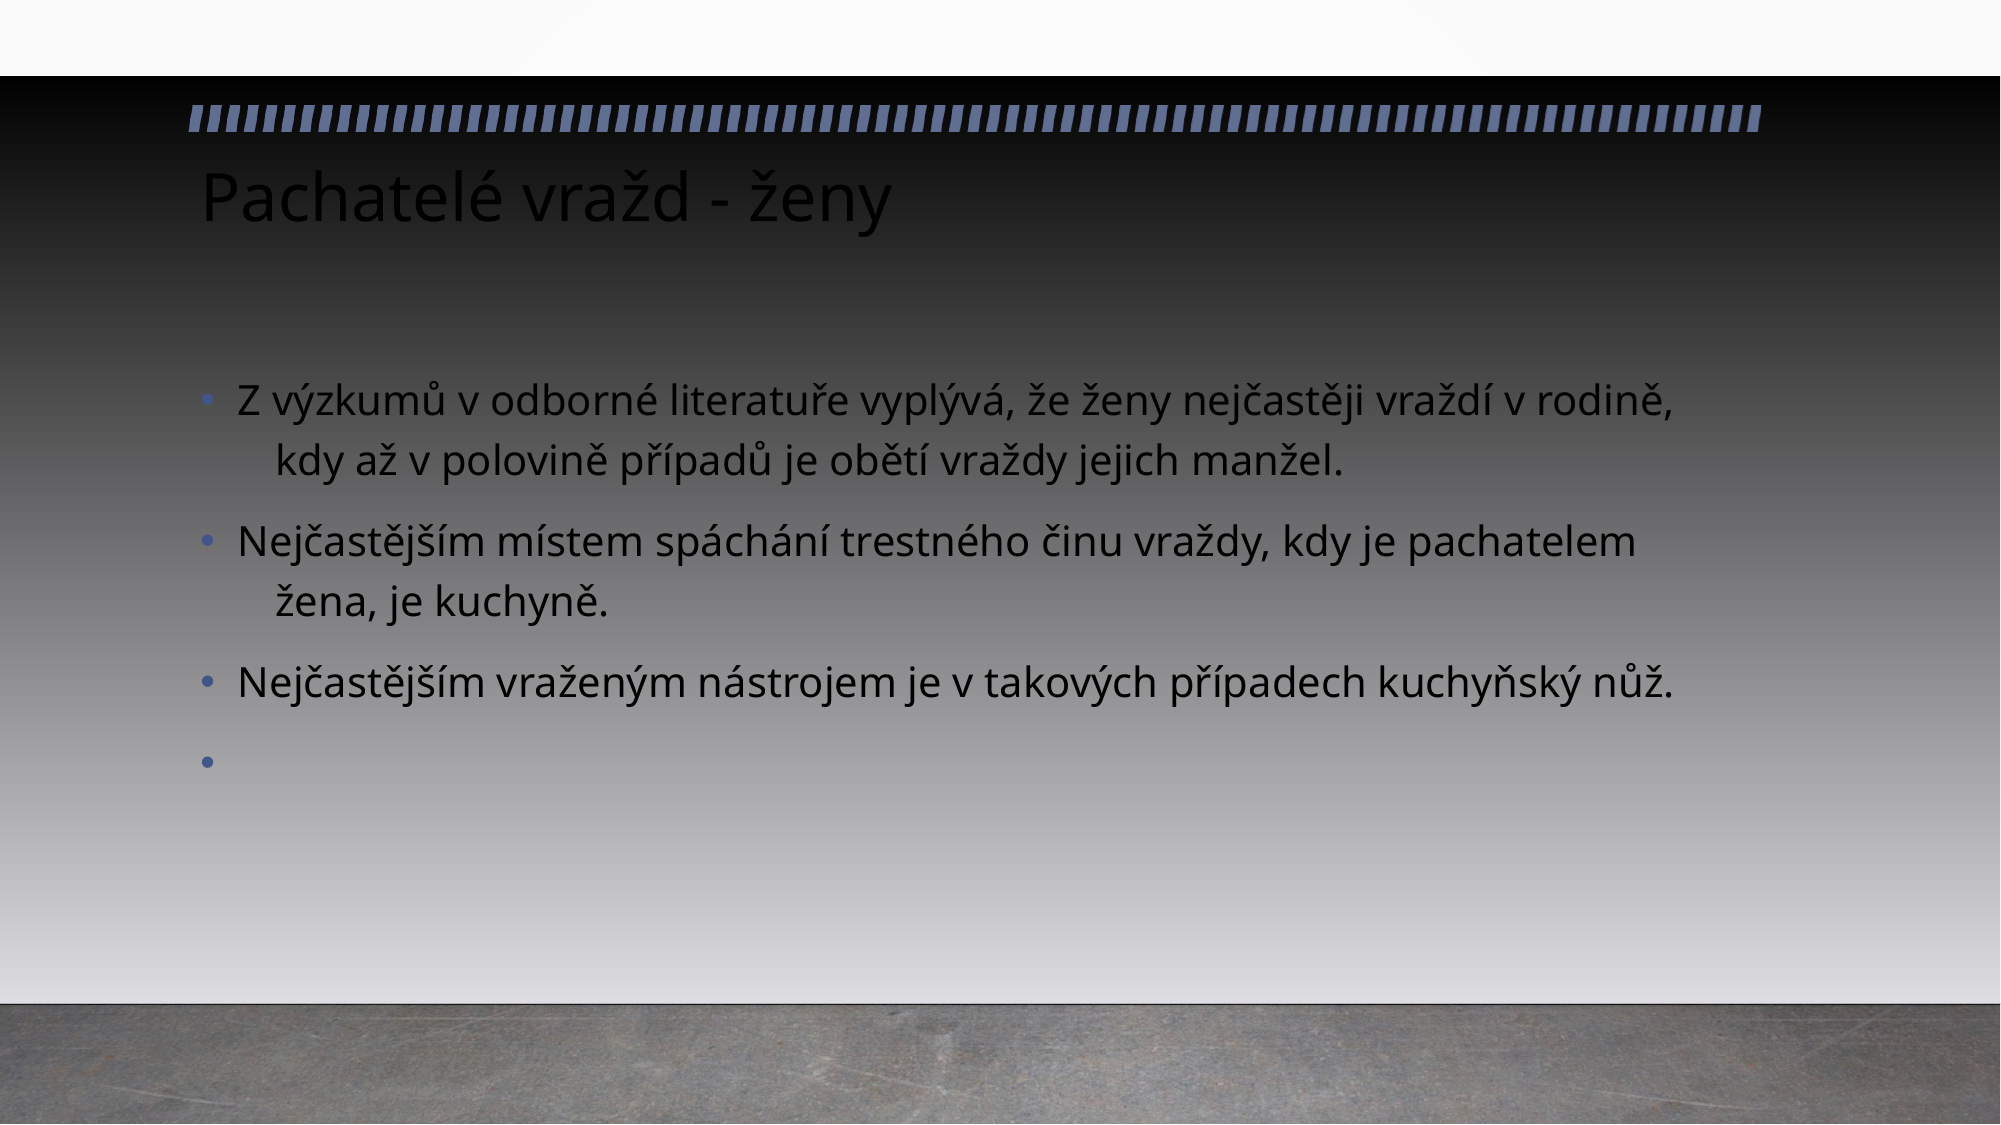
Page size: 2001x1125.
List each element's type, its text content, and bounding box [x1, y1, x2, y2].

title Pachatelé vražd - ženy [185, 156, 1761, 329]
list Z výzkumů v odborné literatuře vyplývá, že ženy nejčastěji vraždí v rodině, kdy až v polovině případů je obětí vraždy jejich manžel. Nejčastějším místem spáchání trestného činu vraždy, kdy je pachatelem žena, je kuchyně. Nejčastějším vraženým nástrojem je v takových případech kuchyňský nůž. [185, 356, 1761, 897]
